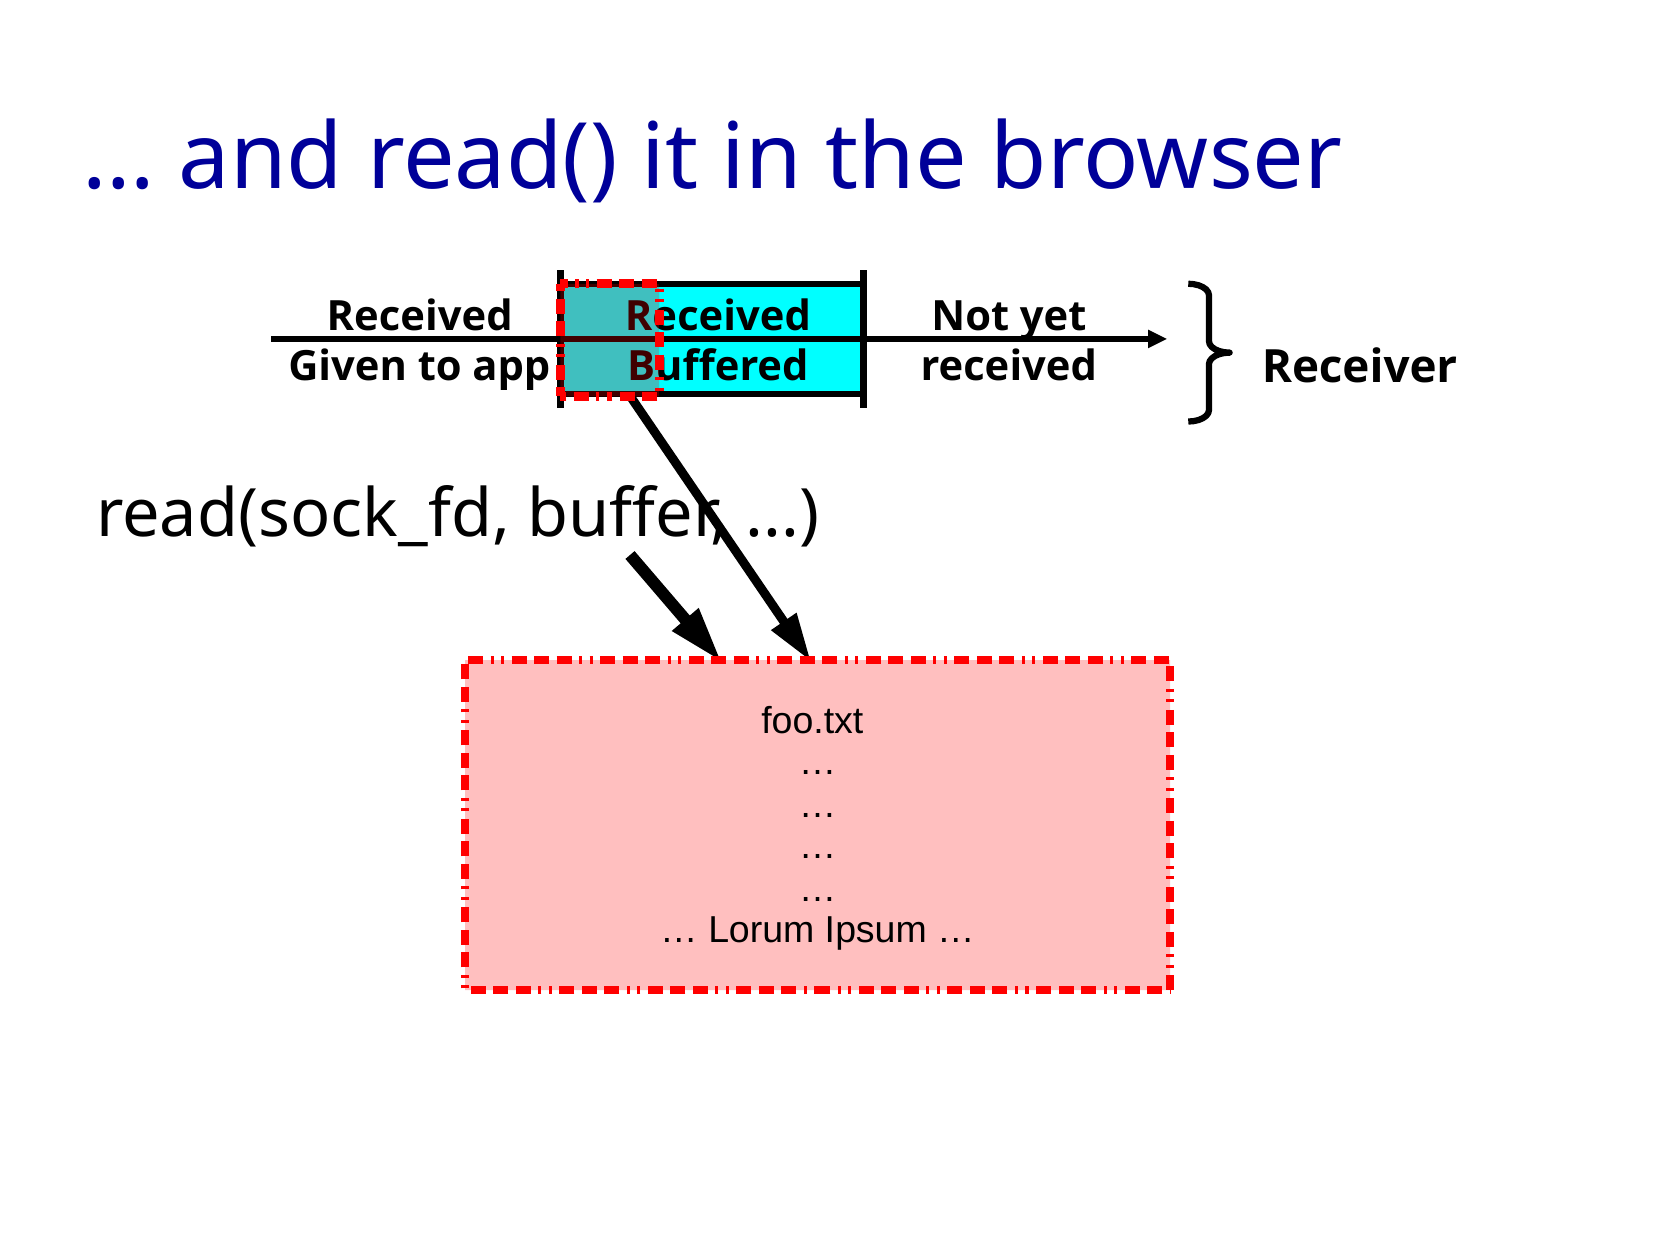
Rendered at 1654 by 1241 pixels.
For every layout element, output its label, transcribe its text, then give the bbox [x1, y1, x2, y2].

text_box Received Given to app [236, 281, 557, 396]
title … and read() it in the browser [82, 49, 1571, 257]
text_box Receiver [1209, 329, 1510, 400]
text_box Received Buffered [572, 281, 864, 396]
text_box foo.txt … … … … … Lorum Ipsum … [465, 660, 1171, 991]
text_box Not yet received [868, 342, 1150, 396]
text_box [560, 283, 660, 397]
list read(sock_fd, buffer, ...) [60, 465, 1571, 1096]
text_box Not yet received [868, 281, 1150, 336]
